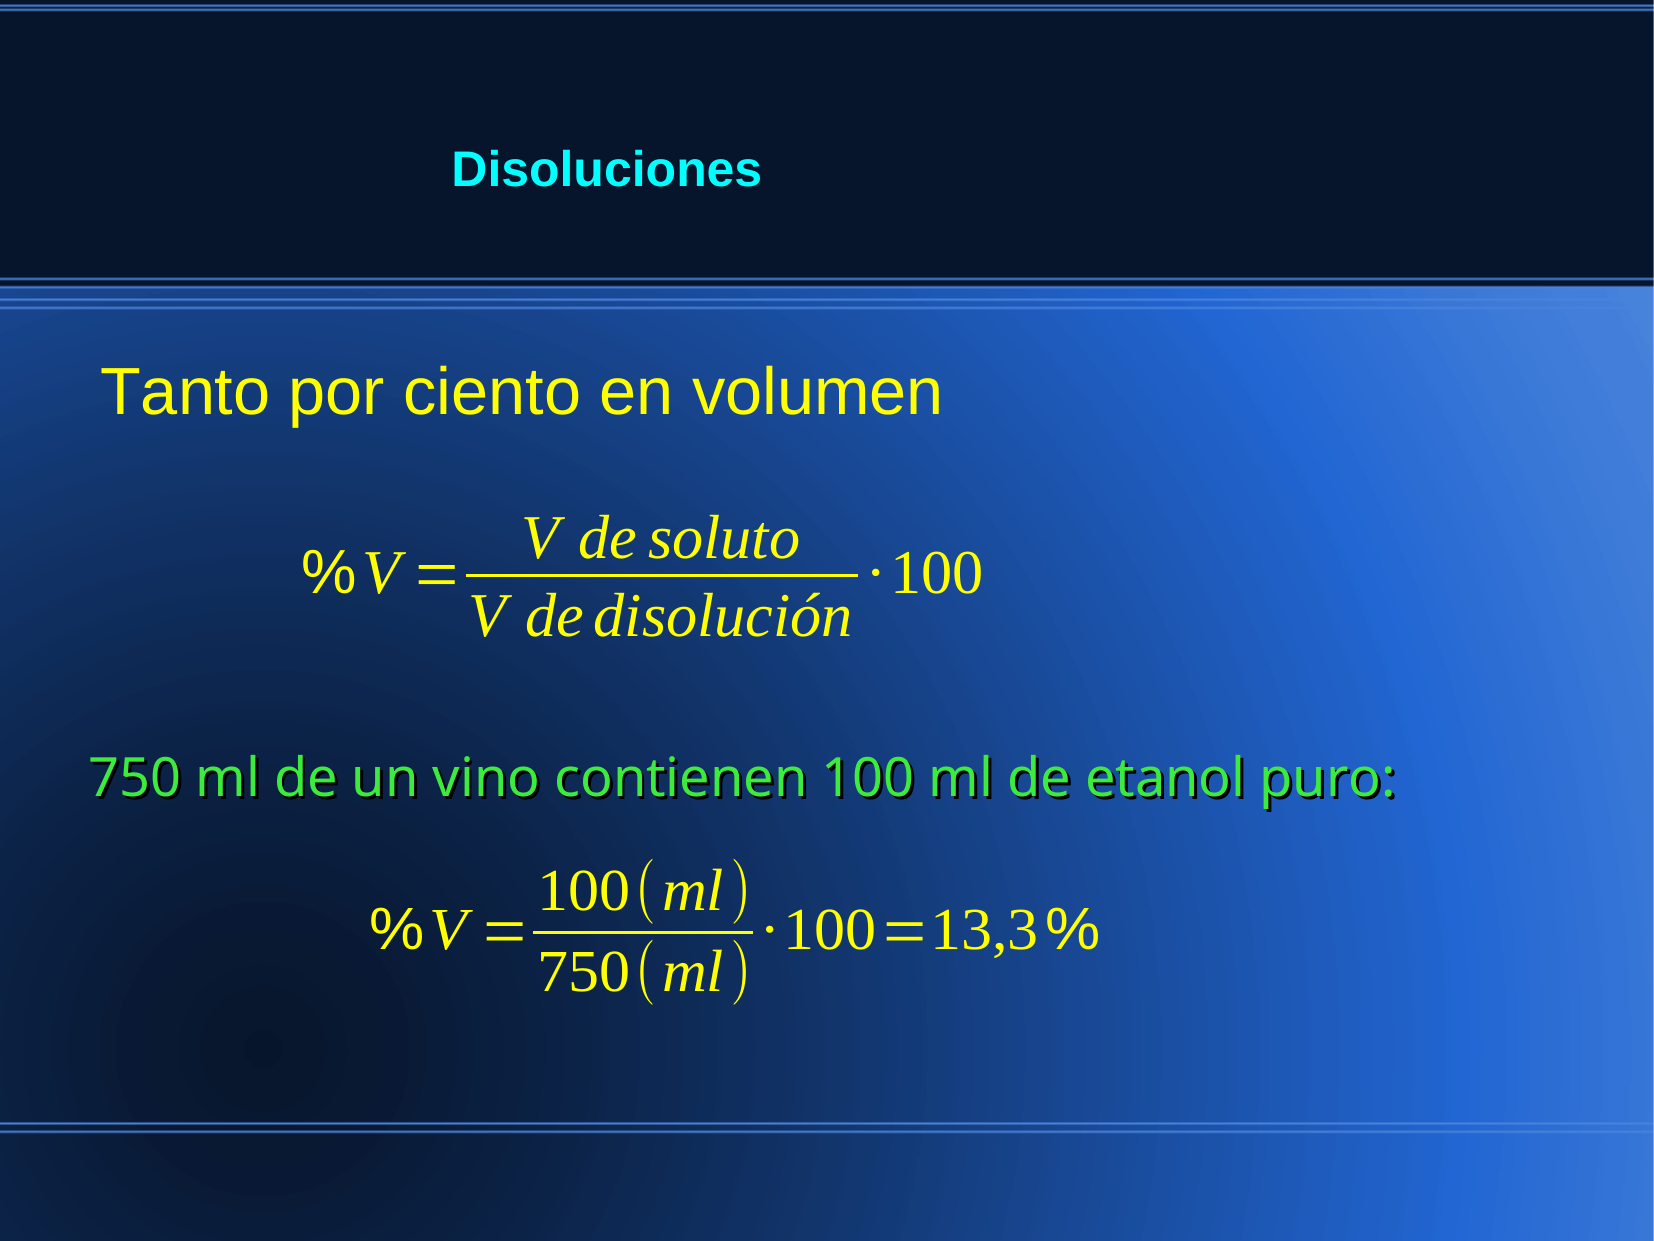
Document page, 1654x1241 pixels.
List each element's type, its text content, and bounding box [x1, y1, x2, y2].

title Disoluciones [32, 118, 1182, 220]
list Tanto por ciento en volumen [29, 354, 1565, 462]
chart [363, 856, 1107, 1008]
picture [0, 0, 1654, 1241]
text_box 750 ml de un vino contienen 100 ml de etanol puro: [88, 738, 1536, 812]
chart [295, 501, 991, 650]
